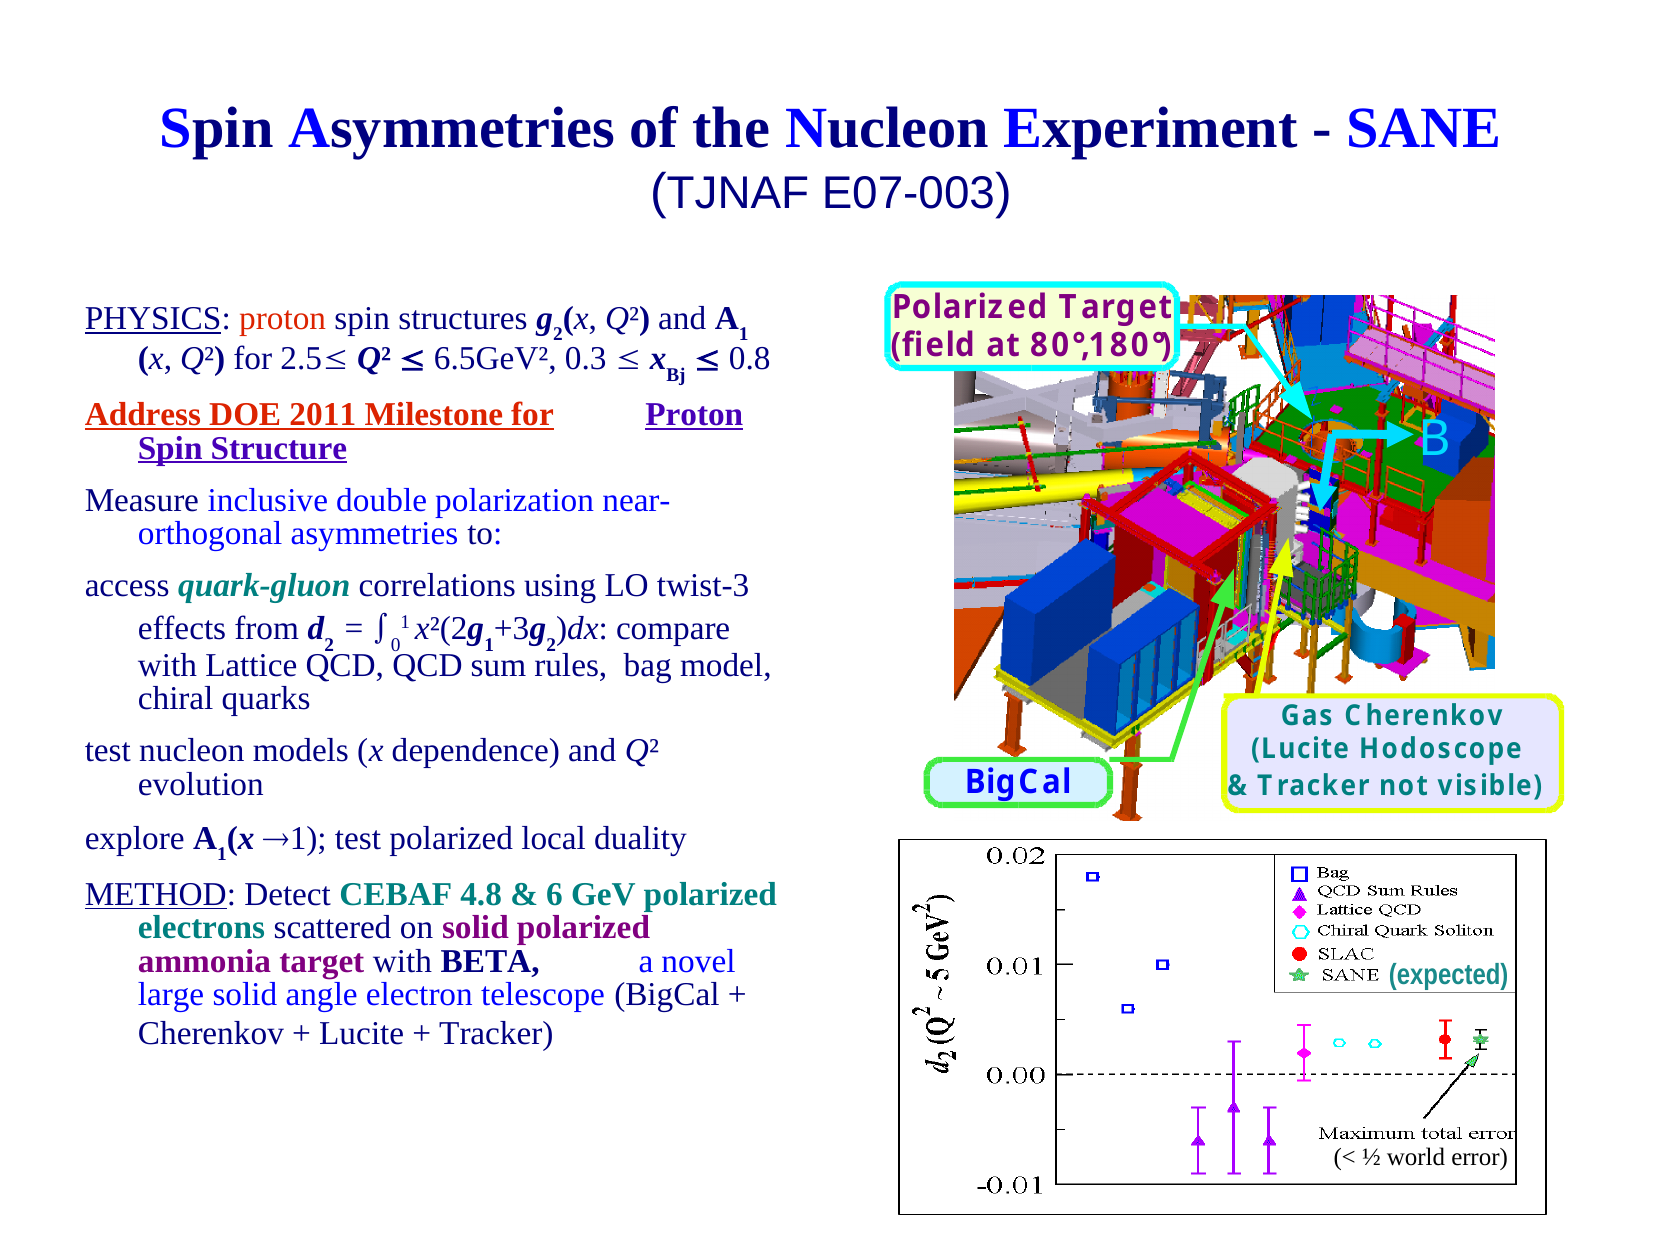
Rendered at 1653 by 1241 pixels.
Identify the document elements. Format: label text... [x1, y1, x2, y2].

text_box PHYSICS: proton spin structures g2(x, Q²) and A1 (x, Q²) for 2.5 Q²  6.5GeV², 0.3  xBj  0.8 Address DOE 2011 Milestone for Proton Spin Structure Measure inclusive double polarization near-orthogonal asymmetries to: access quark-gluon correlations using LO twist-3 effects from d2 = 01 x²(2g1+3g2)dx: compare with Lattice QCD, QCD sum rules, bag model, chiral quarks test nucleon models (x dependence) and Q² evolution explore A1(x 1); test polarized local duality METHOD: Detect CEBAF 4.8 & 6 GeV polarized electrons scattered on solid polarized ammonia target with BETA, a novel large solid angle electron telescope (BigCal + Cherenkov + Lucite + Tracker)‏ [67, 299, 780, 1150]
picture [665, 63, 1653, 1214]
text_box B [1403, 396, 1463, 469]
title Spin Asymmetries of the Nucleon Experiment - SANE (TJNAF E07-003)‏ [127, 45, 1535, 277]
text_box (< ½ world error)‏ [1333, 1139, 1509, 1169]
